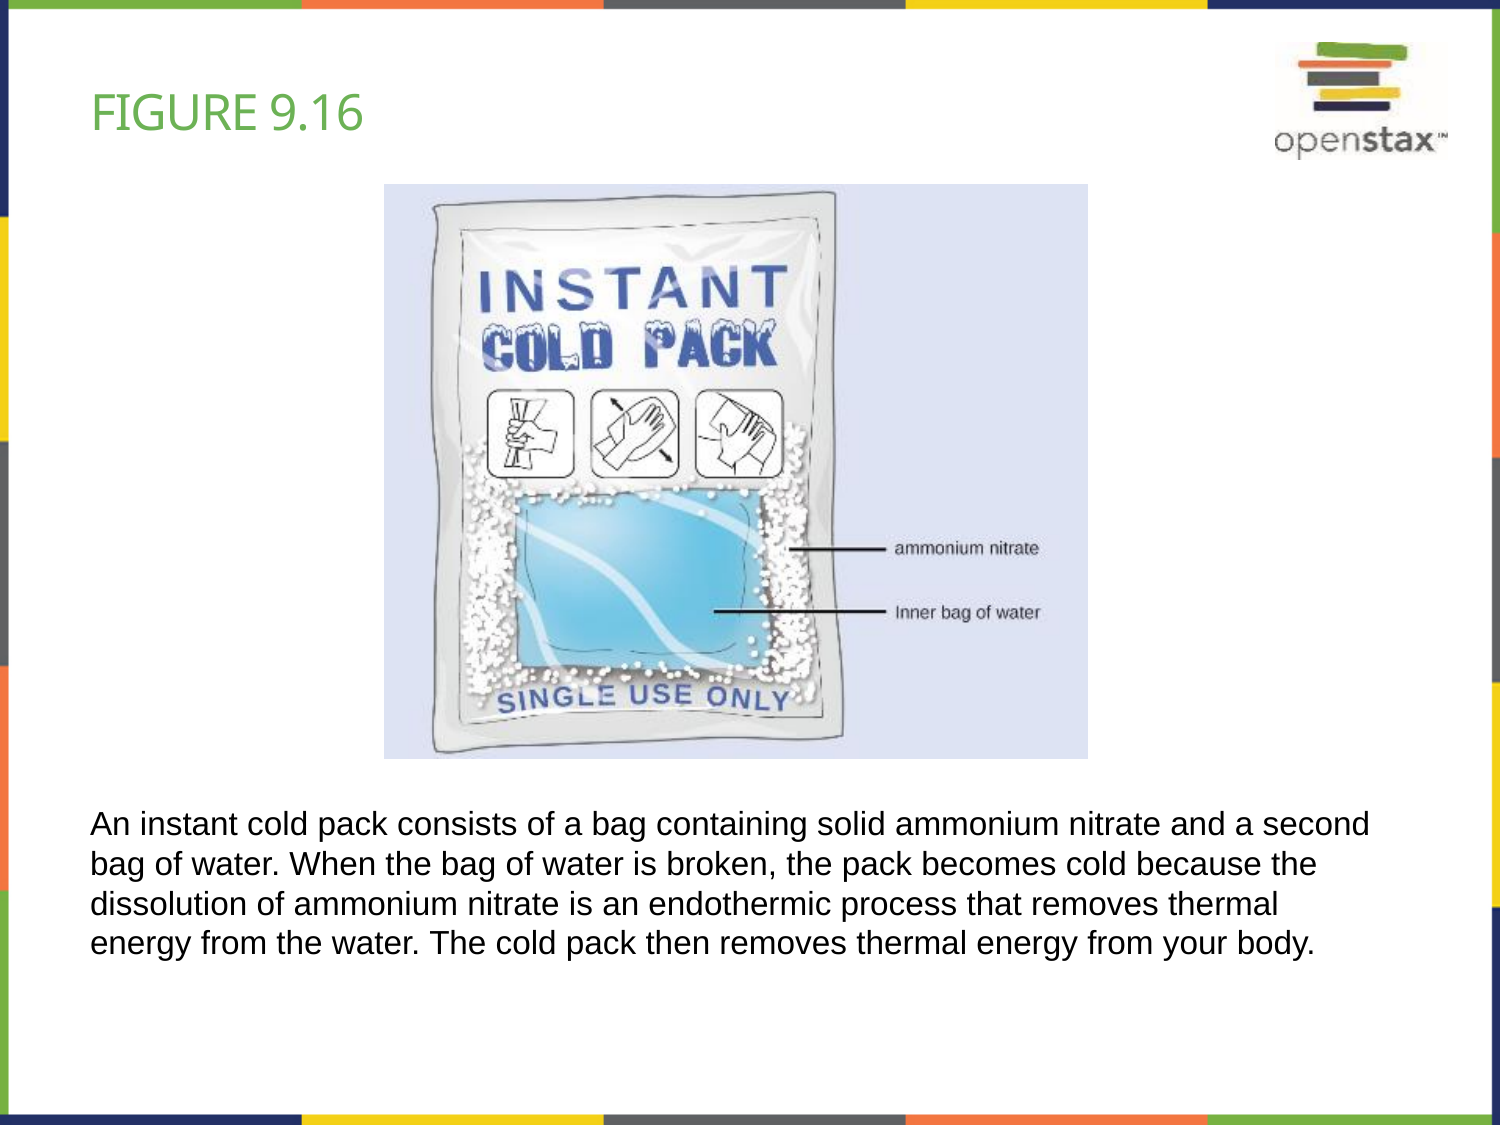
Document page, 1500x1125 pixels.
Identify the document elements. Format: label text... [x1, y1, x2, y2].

title Figure 9.16 [75, 39, 1398, 148]
list An instant cold pack consists of a bag containing solid ammonium nitrate and a second bag of water. When the bag of water is broken, the pack becomes cold because the dissolution of ammonium nitrate is an endothermic process that removes thermal energy from the water. The cold pack then removes thermal energy from your body. [75, 794, 1398, 986]
picture [0, 0, 1500, 1125]
